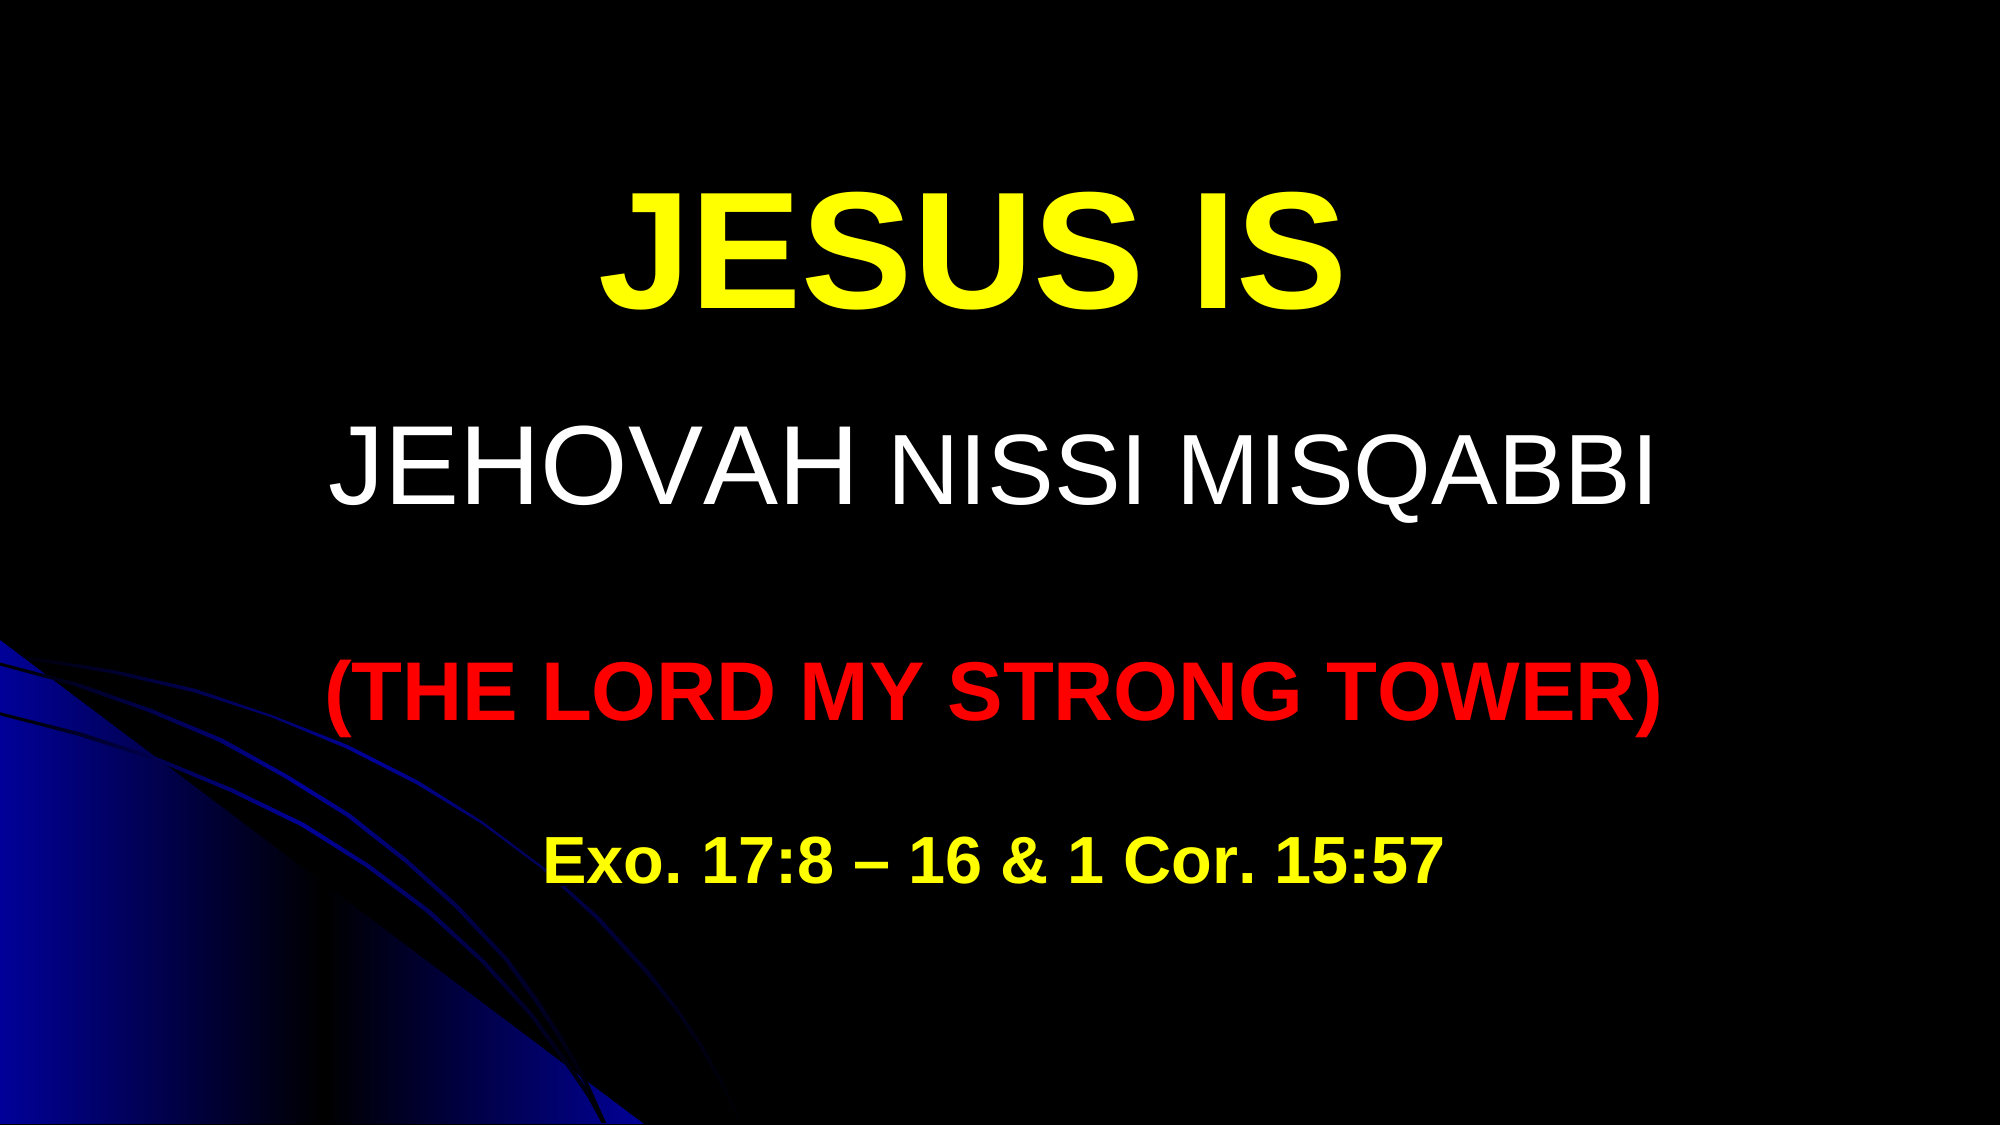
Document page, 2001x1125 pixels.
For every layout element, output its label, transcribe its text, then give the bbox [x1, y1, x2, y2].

title JESUS IS JEHOVAH NISSI MISQABBI (THE LORD MY STRONG TOWER) Exo. 17:8 – 16 & 1 Cor. 15:57 [0, 24, 1989, 1125]
